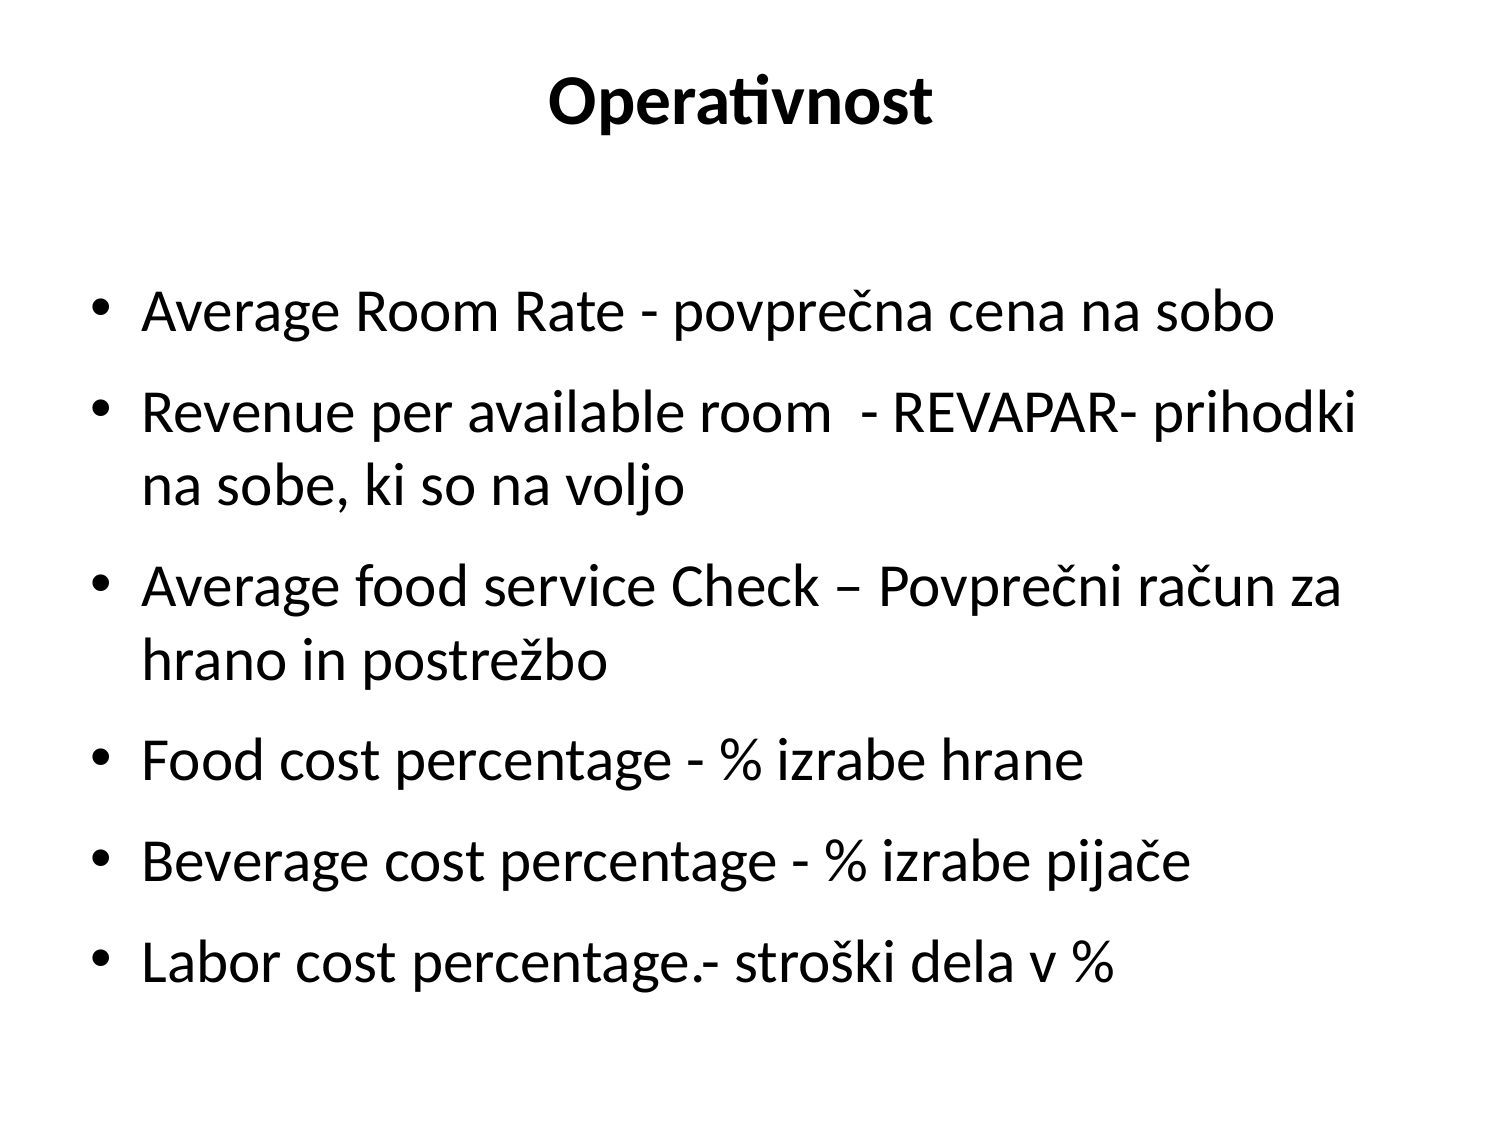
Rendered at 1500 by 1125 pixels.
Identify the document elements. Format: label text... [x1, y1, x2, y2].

title Operativnost [75, 45, 1425, 233]
list Average Room Rate - povprečna cena na sobo Revenue per available room - REVAPAR- prihodki na sobe, ki so na voljo Average food service Check – Povprečni račun za hrano in postrežbo Food cost percentage - % izrabe hrane Beverage cost percentage - % izrabe pijače Labor cost percentage.- stroški dela v % [75, 262, 1425, 1005]
